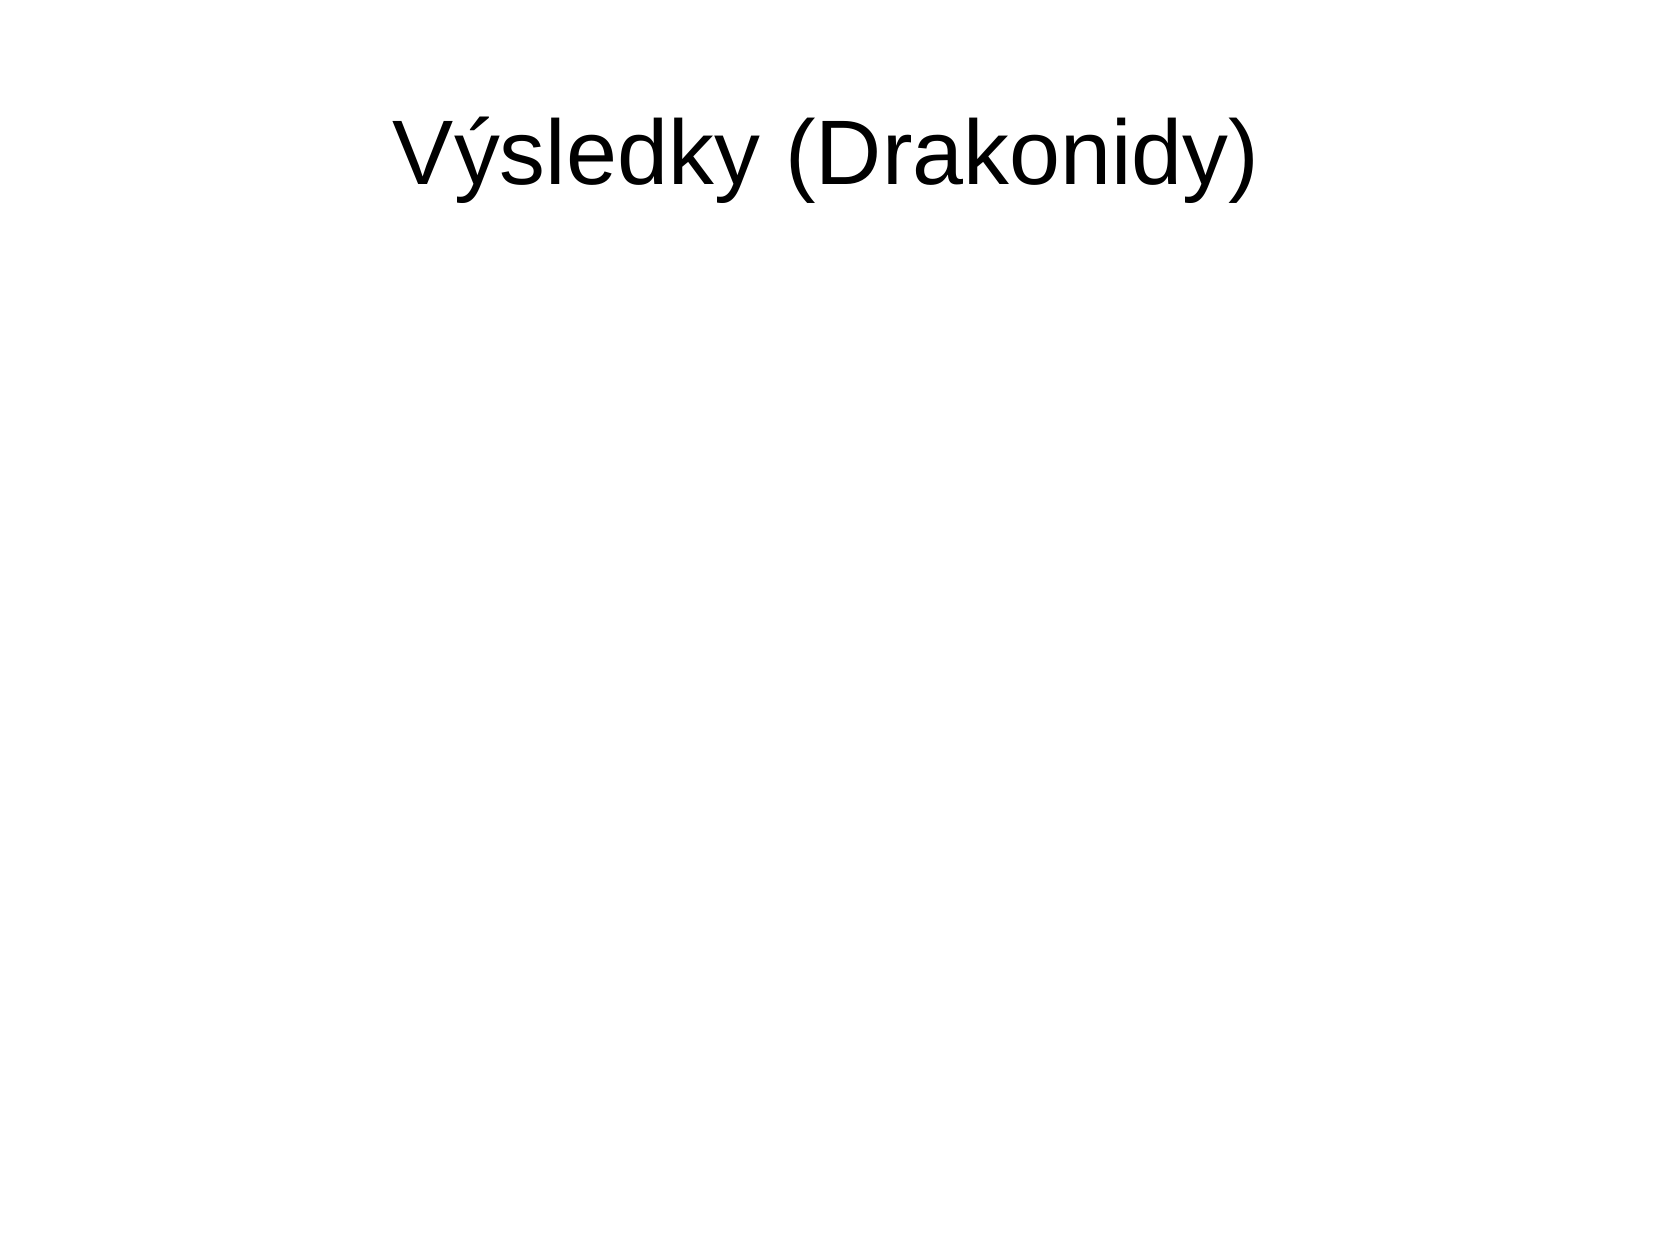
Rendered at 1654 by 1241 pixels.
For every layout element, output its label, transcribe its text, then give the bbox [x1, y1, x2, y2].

title Výsledky (Drakonidy) [82, 49, 1571, 257]
